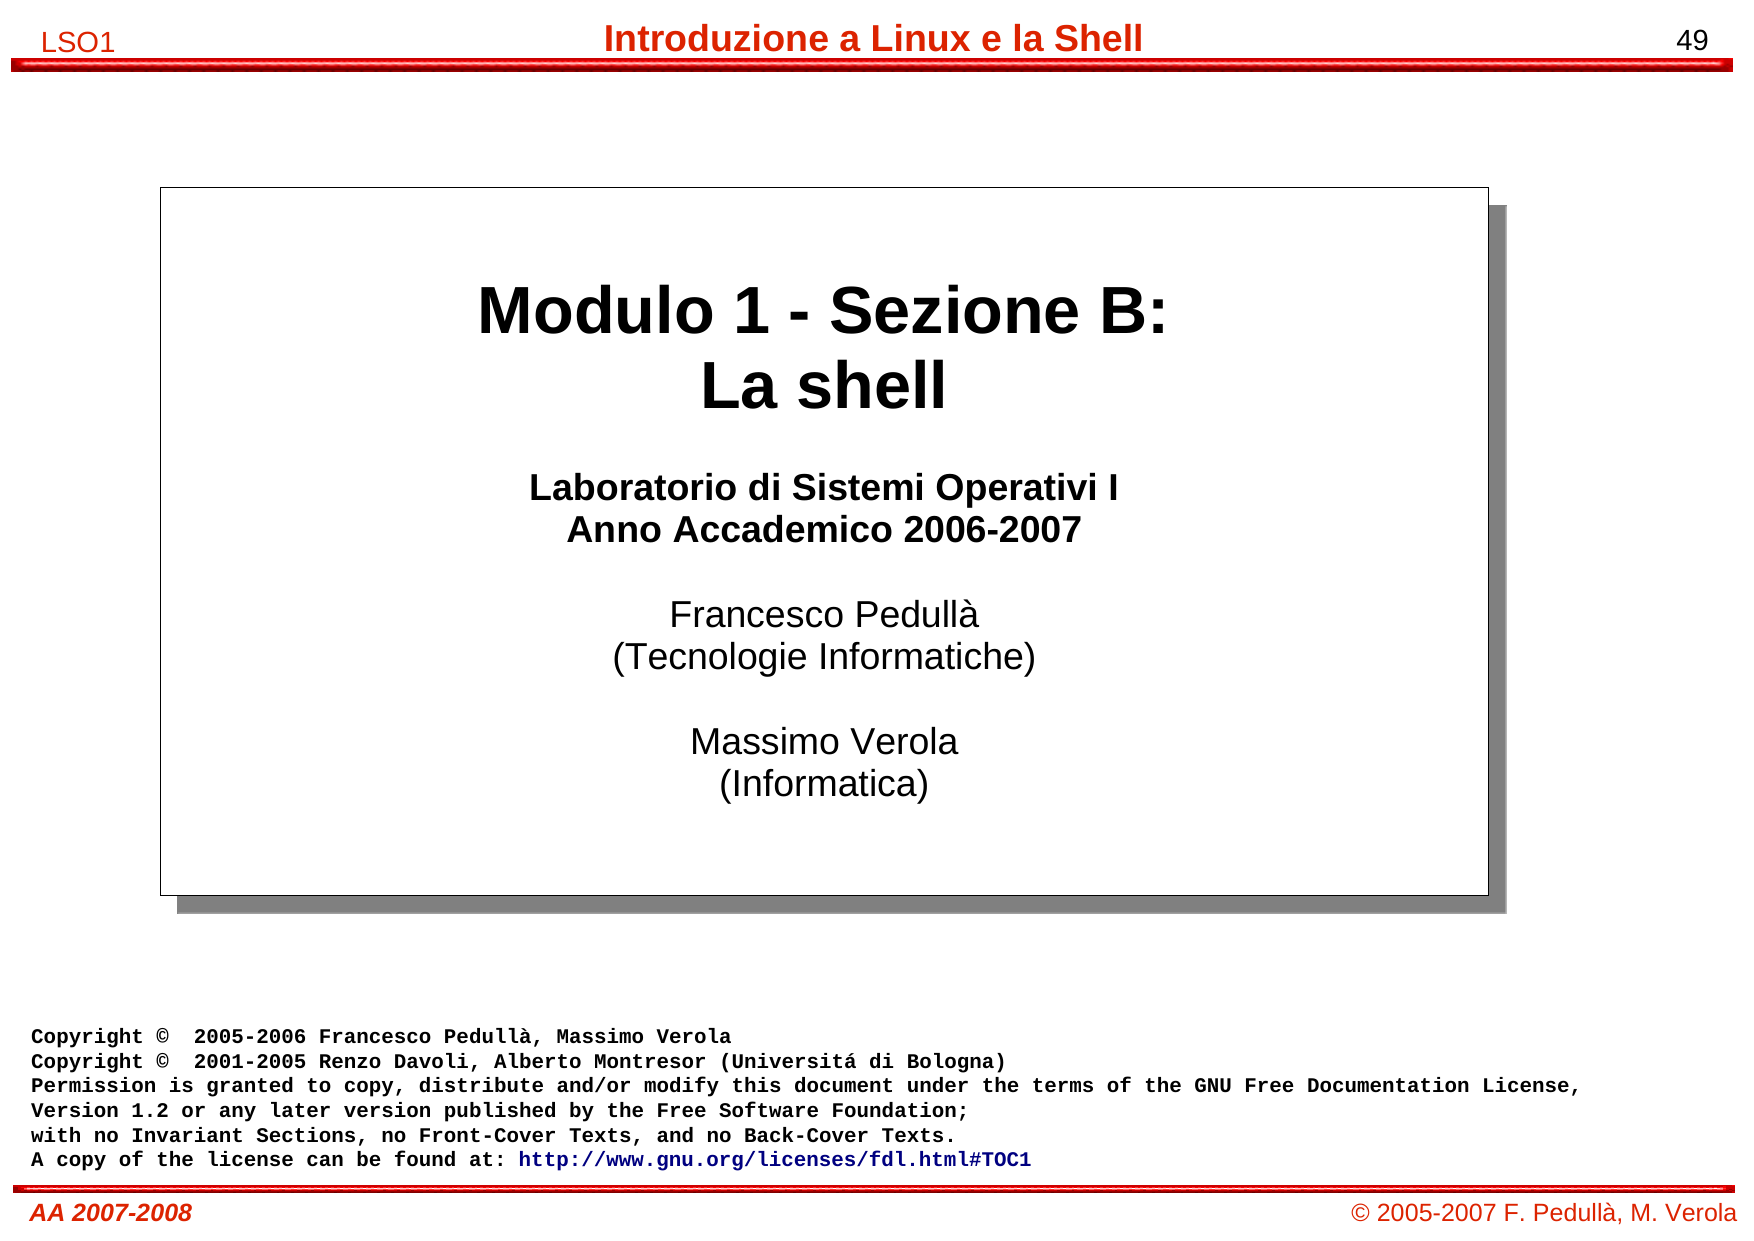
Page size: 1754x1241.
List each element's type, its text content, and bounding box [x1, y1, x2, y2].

text_box Copyright © 2005-2006 Francesco Pedullà, Massimo Verola Copyright © 2001-2005 Renzo Davoli, Alberto Montresor (Universitá di Bologna) Permission is granted to copy, distribute and/or modify this document under the terms of the GNU Free Documentation License, Version 1.2 or any later version published by the Free Software Foundation; with no Invariant Sections, no Front-Cover Texts, and no Back-Cover Texts. A copy of the license can be found at: http://www.gnu.org/licenses/fdl.html#TOC1 [31, 1025, 1623, 1172]
picture [11, 58, 1733, 72]
picture [13, 1185, 1735, 1193]
text_box Modulo 1 - Sezione B: La shell Laboratorio di Sistemi Operativi I Anno Accademico 2006-2007 Francesco Pedullà (Tecnologie Informatiche) Massimo Verola (Informatica) [160, 187, 1489, 896]
